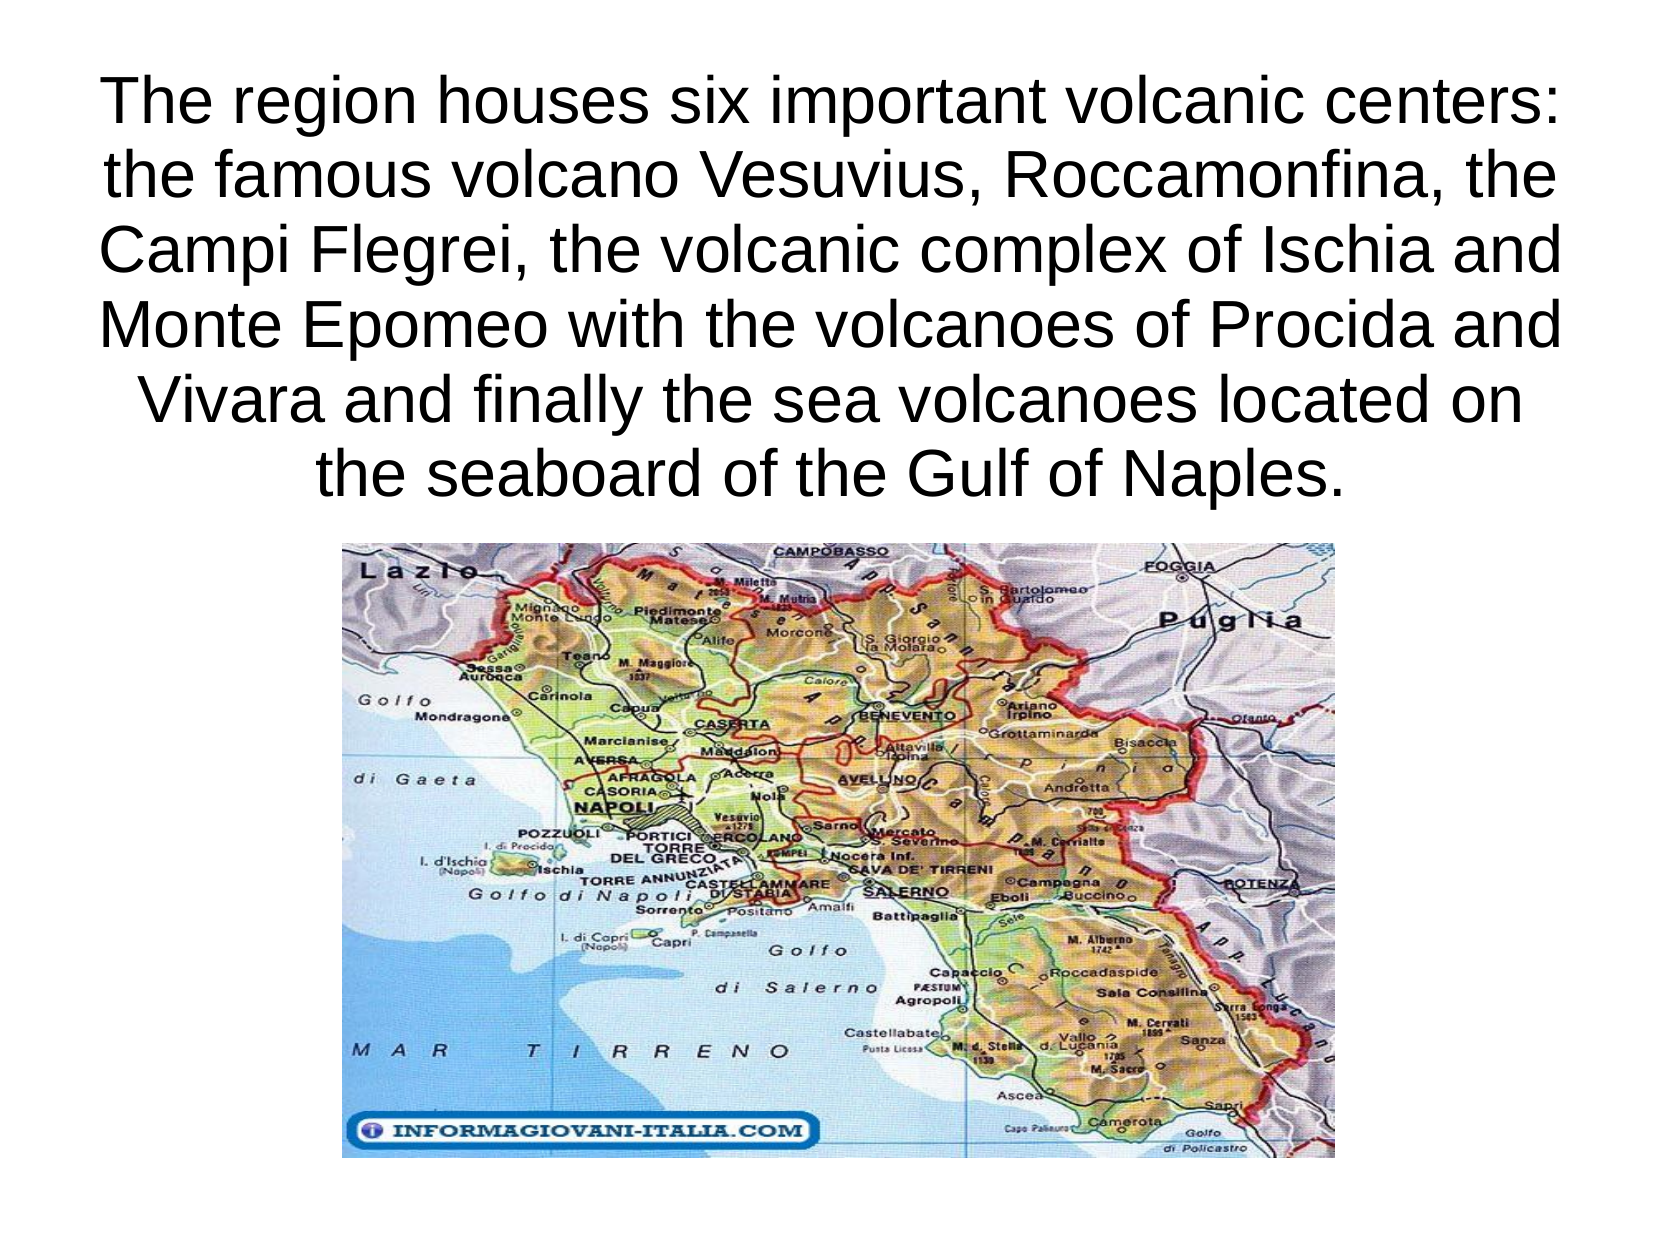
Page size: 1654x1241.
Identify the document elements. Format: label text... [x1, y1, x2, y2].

title The region houses six important volcanic centers: the famous volcano Vesuvius, Roccamonfina, the Campi Flegrei, the volcanic complex of Ischia and Monte Epomeo with the volcanoes of Procida and Vivara and finally the sea volcanoes located on the seaboard of the Gulf of Naples. [87, 62, 1576, 512]
picture [342, 543, 1335, 1158]
